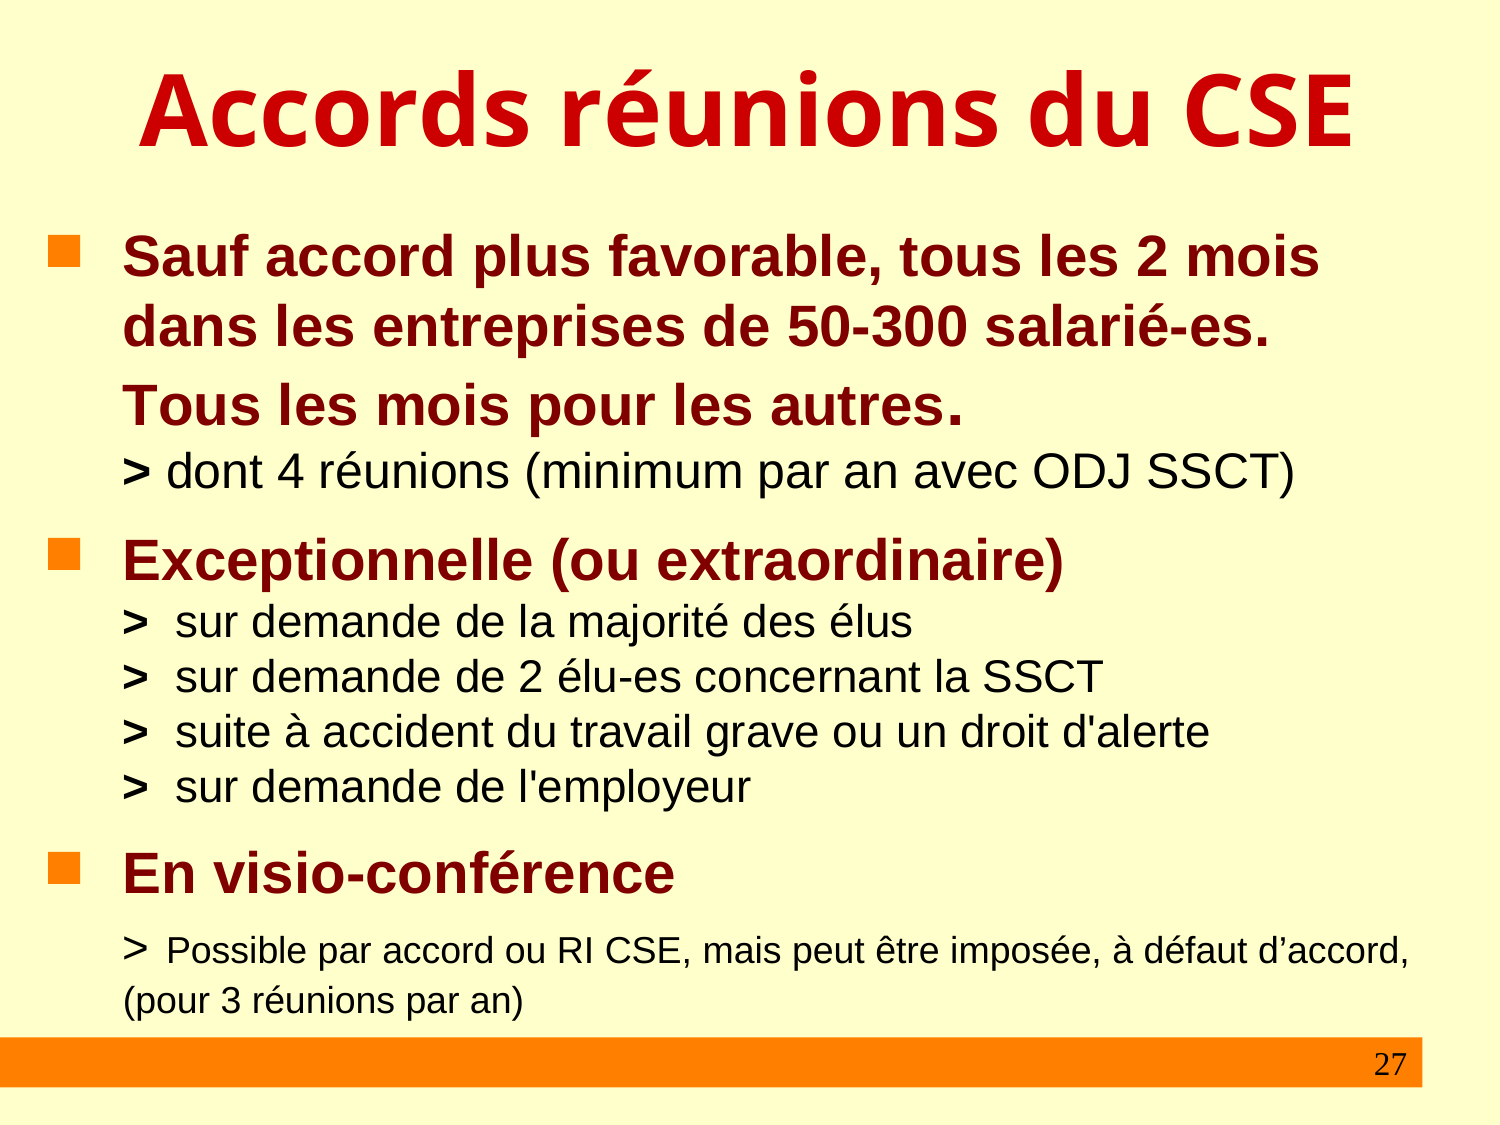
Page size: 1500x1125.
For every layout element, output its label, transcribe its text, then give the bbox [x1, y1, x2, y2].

text_box <numéro> [0, 1037, 1423, 1088]
title Accords réunions du CSE [74, 0, 1423, 210]
text_box Sauf accord plus favorable, tous les 2 mois dans les entreprises de 50-300 salarié-es. Tous les mois pour les autres. > dont 4 réunions (minimum par an avec ODJ SSCT) Exceptionnelle (ou extraordinaire) > sur demande de la majorité des élus > sur demande de 2 élu-es concernant la SSCT > suite à accident du travail grave ou un droit d'alerte > sur demande de l'employeur En visio-conférence > Possible par accord ou RI CSE, mais peut être imposée, à défaut d’accord, (pour 3 réunions par an) [33, 210, 1442, 1038]
